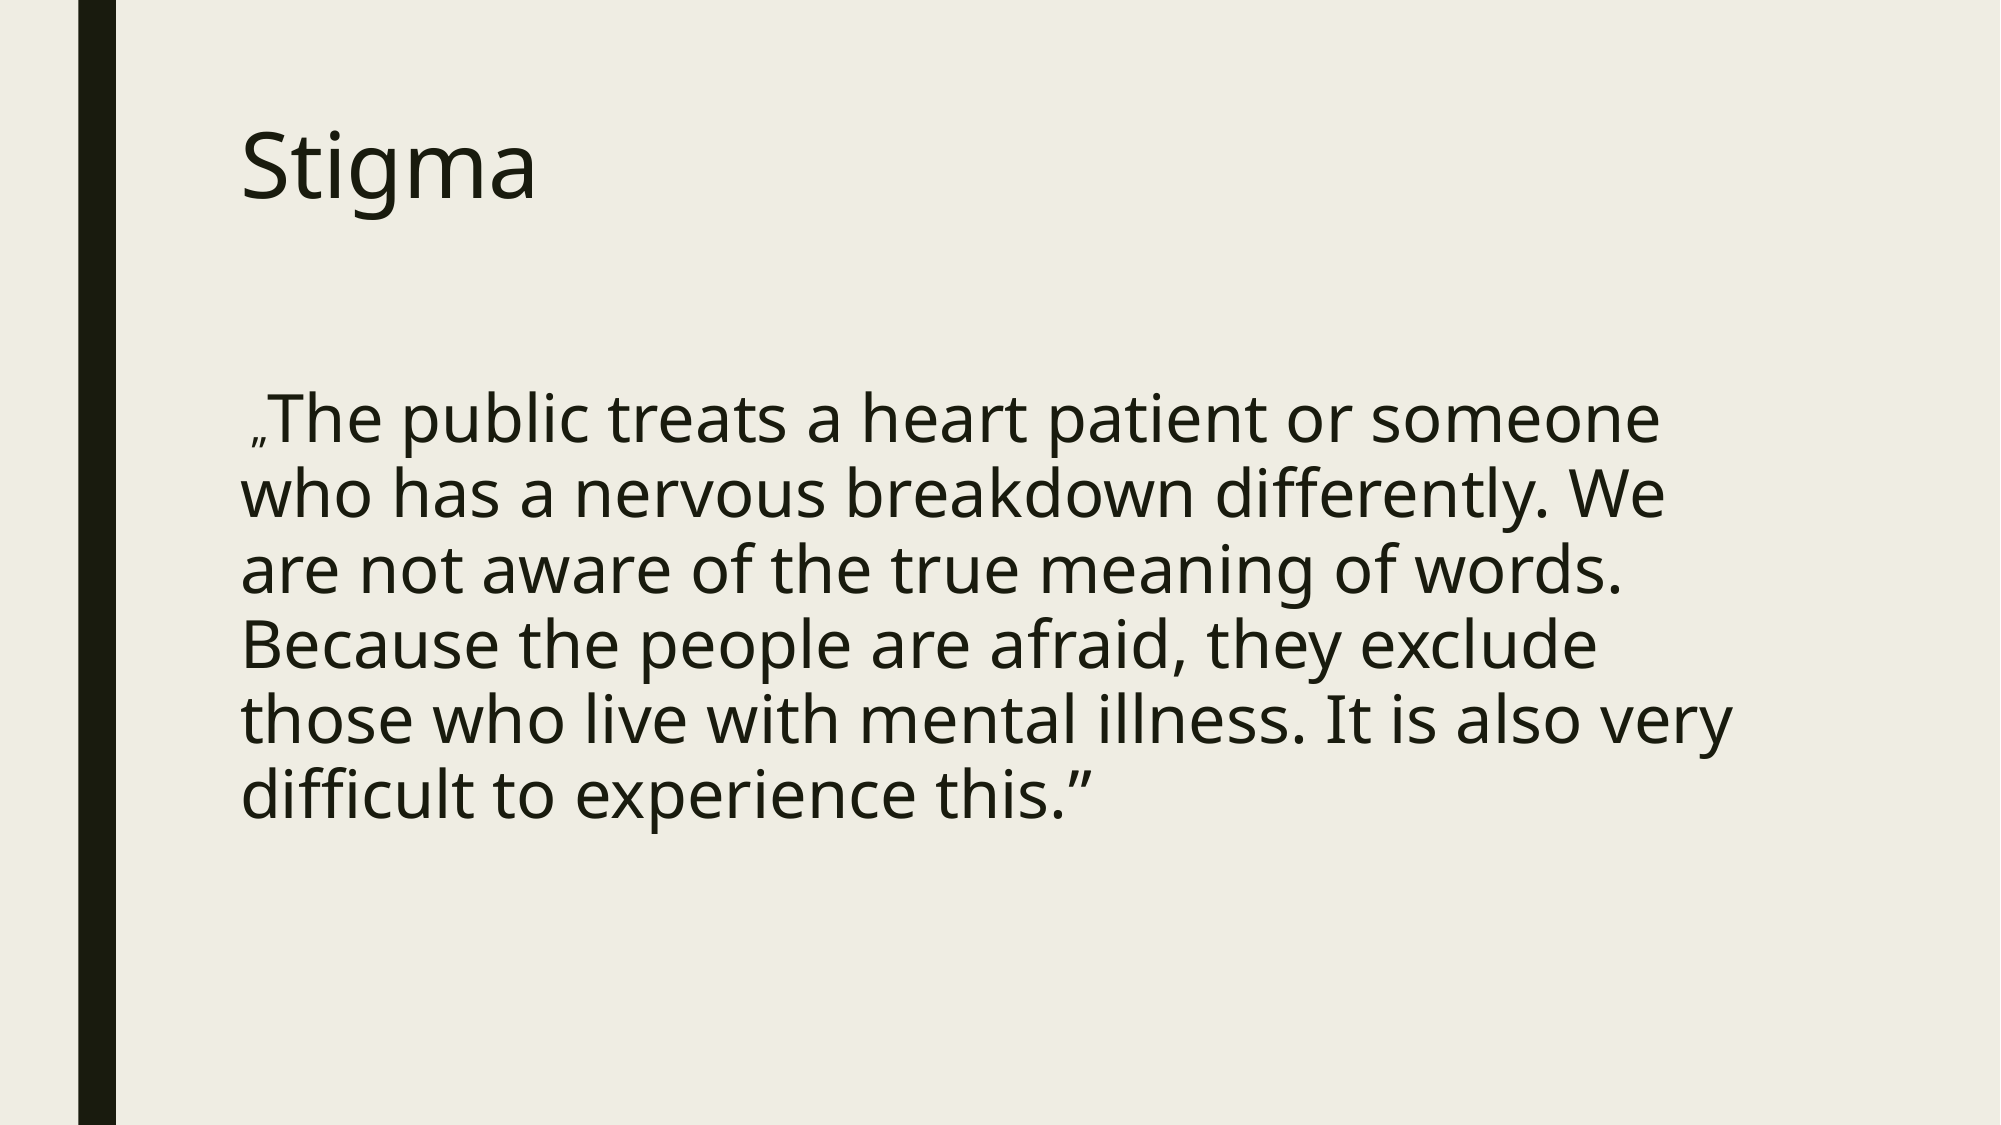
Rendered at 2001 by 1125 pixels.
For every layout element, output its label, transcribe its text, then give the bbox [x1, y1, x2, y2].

list „The public treats a heart patient or someone who has a nervous breakdown differently. We are not aware of the true meaning of words. Because the people are afraid, they exclude those who live with mental illness. It is also very difficult to experience this.” [225, 375, 1801, 963]
title Stigma [225, 112, 1801, 357]
